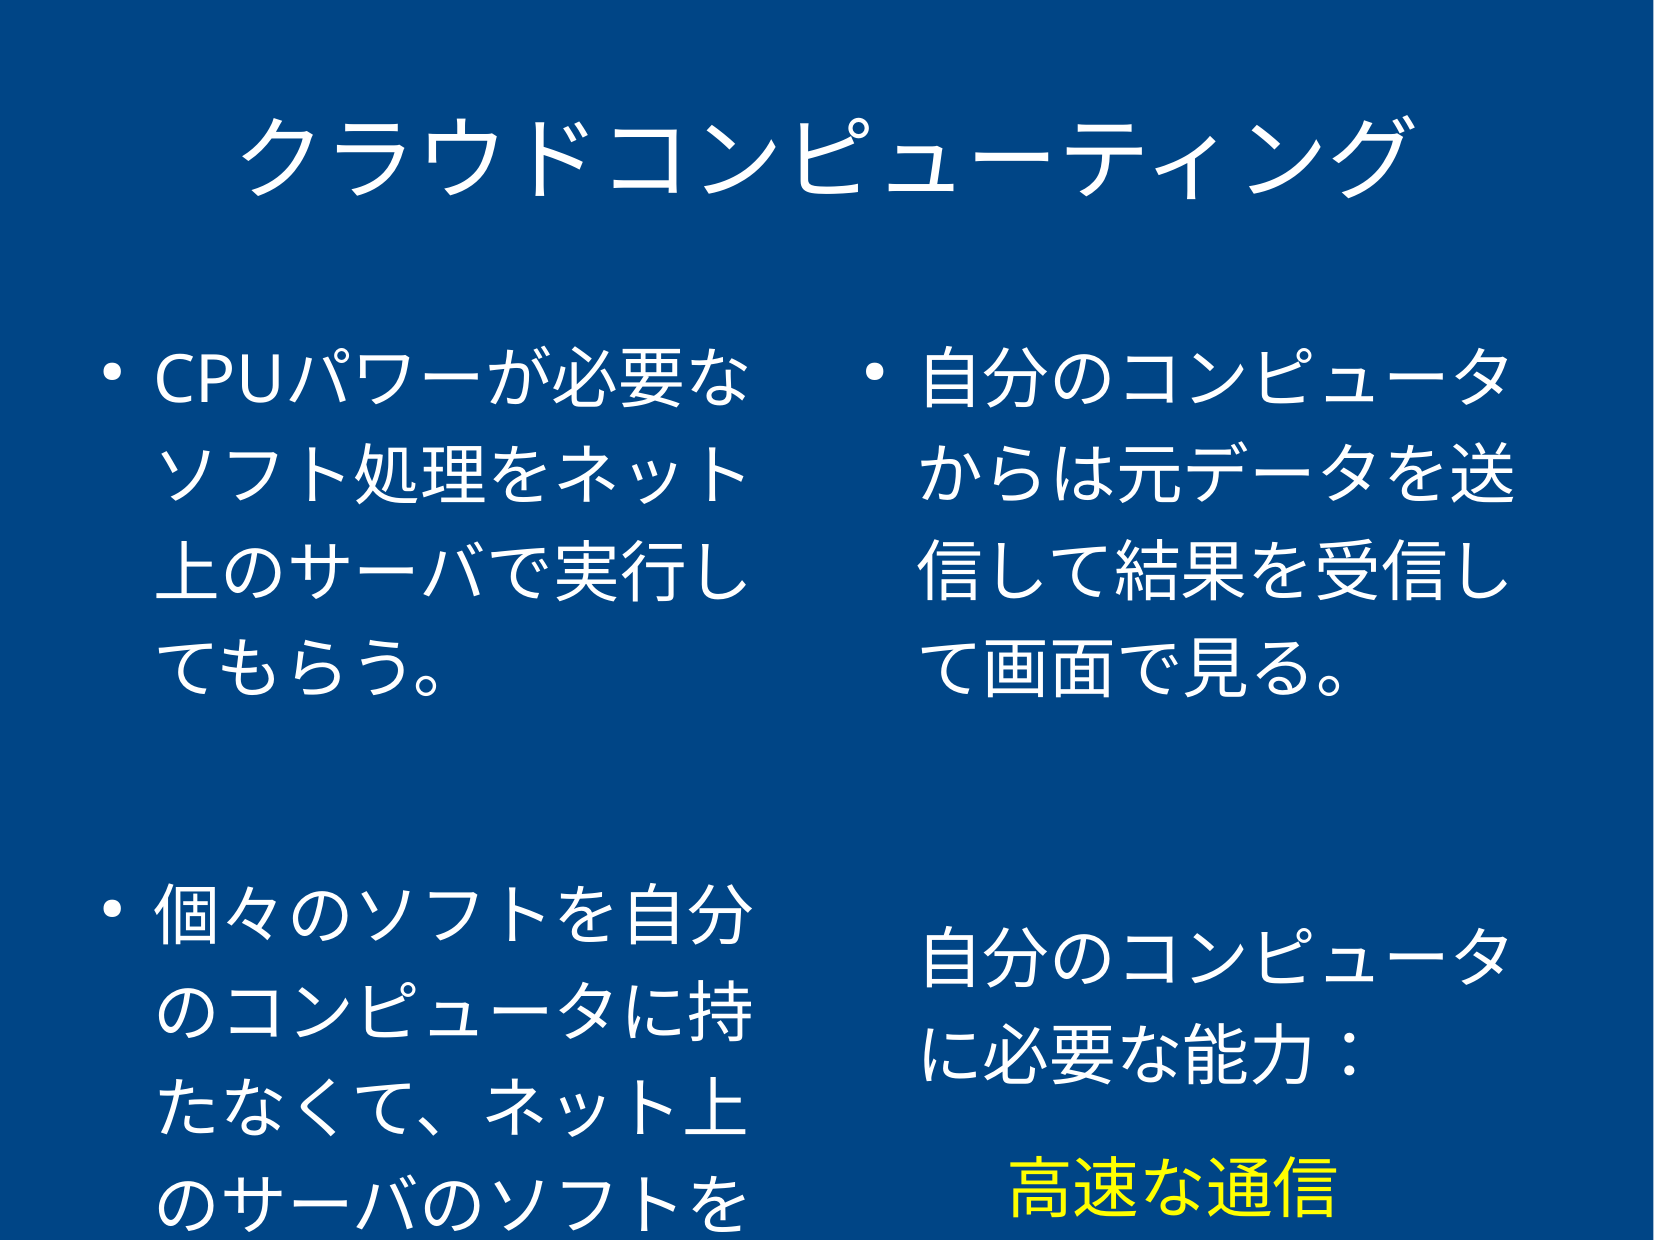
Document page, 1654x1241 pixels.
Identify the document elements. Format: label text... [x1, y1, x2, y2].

title クラウドコンピューティング [82, 49, 1571, 257]
list 自分のコンピュータからは元データを送信して結果を受信して画面で見る。 自分のコンピュータに必要な能力： 高速な通信 画面の表示能力 [845, 324, 1572, 1109]
list CPUパワーが必要な ソフト処理をネット上のサーバで実行してもらう。 個々のソフトを自分のコンピュータに持たなくて、ネット上のサーバのソフトを借りて処理してもらう。 [82, 324, 809, 1109]
